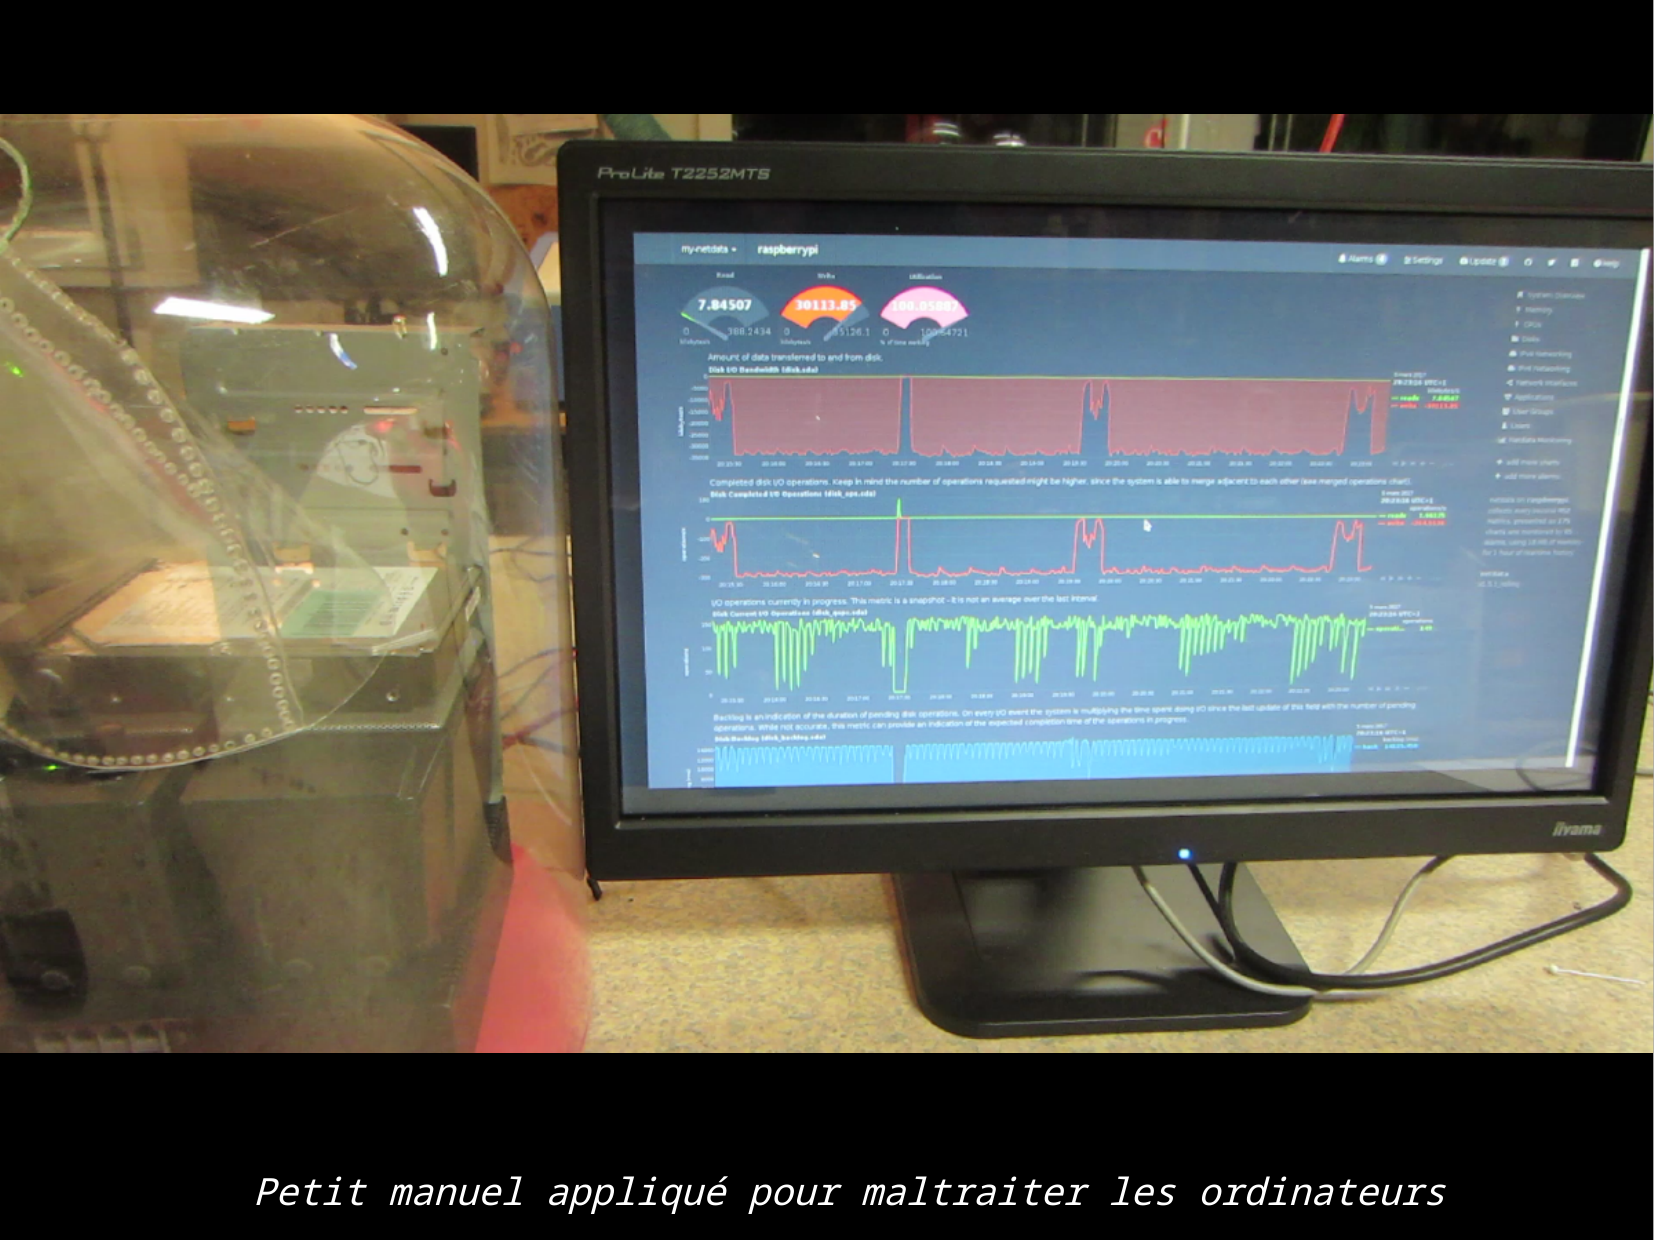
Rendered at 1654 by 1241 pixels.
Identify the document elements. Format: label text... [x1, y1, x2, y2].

text_box Petit manuel appliqué pour maltraiter les ordinateurs [238, 1157, 1461, 1217]
picture [0, 114, 1654, 1054]
